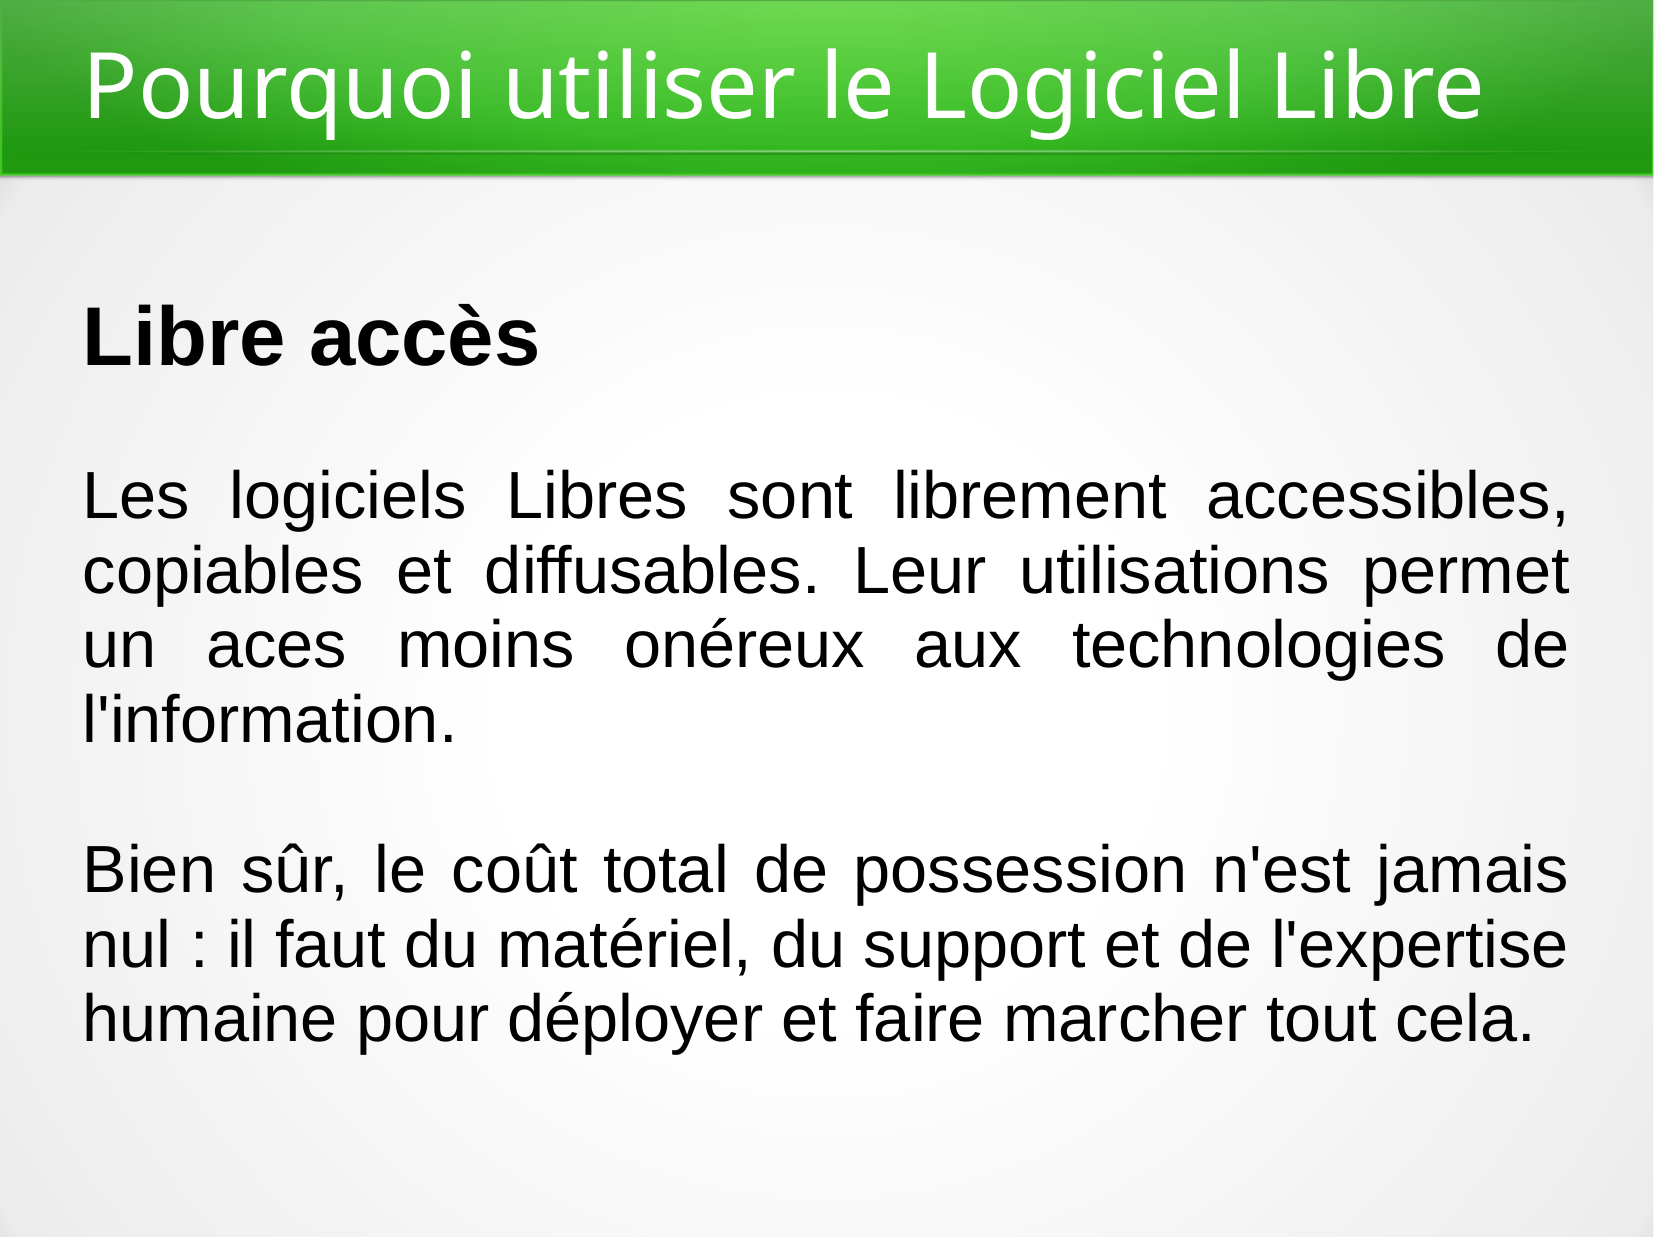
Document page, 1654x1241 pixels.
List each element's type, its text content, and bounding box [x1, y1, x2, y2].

title Pourquoi utiliser le Logiciel Libre [82, 11, 1571, 154]
subtitle Libre accès Les logiciels Libres sont librement accessibles, copiables et diffusables. Leur utilisations permet un aces moins onéreux aux technologies de l'information. Bien sûr, le coût total de possession n'est jamais nul : il faut du matériel, du support et de l'expertise humaine pour déployer et faire marcher tout cela. [82, 290, 1571, 1206]
picture [0, 0, 1654, 1237]
